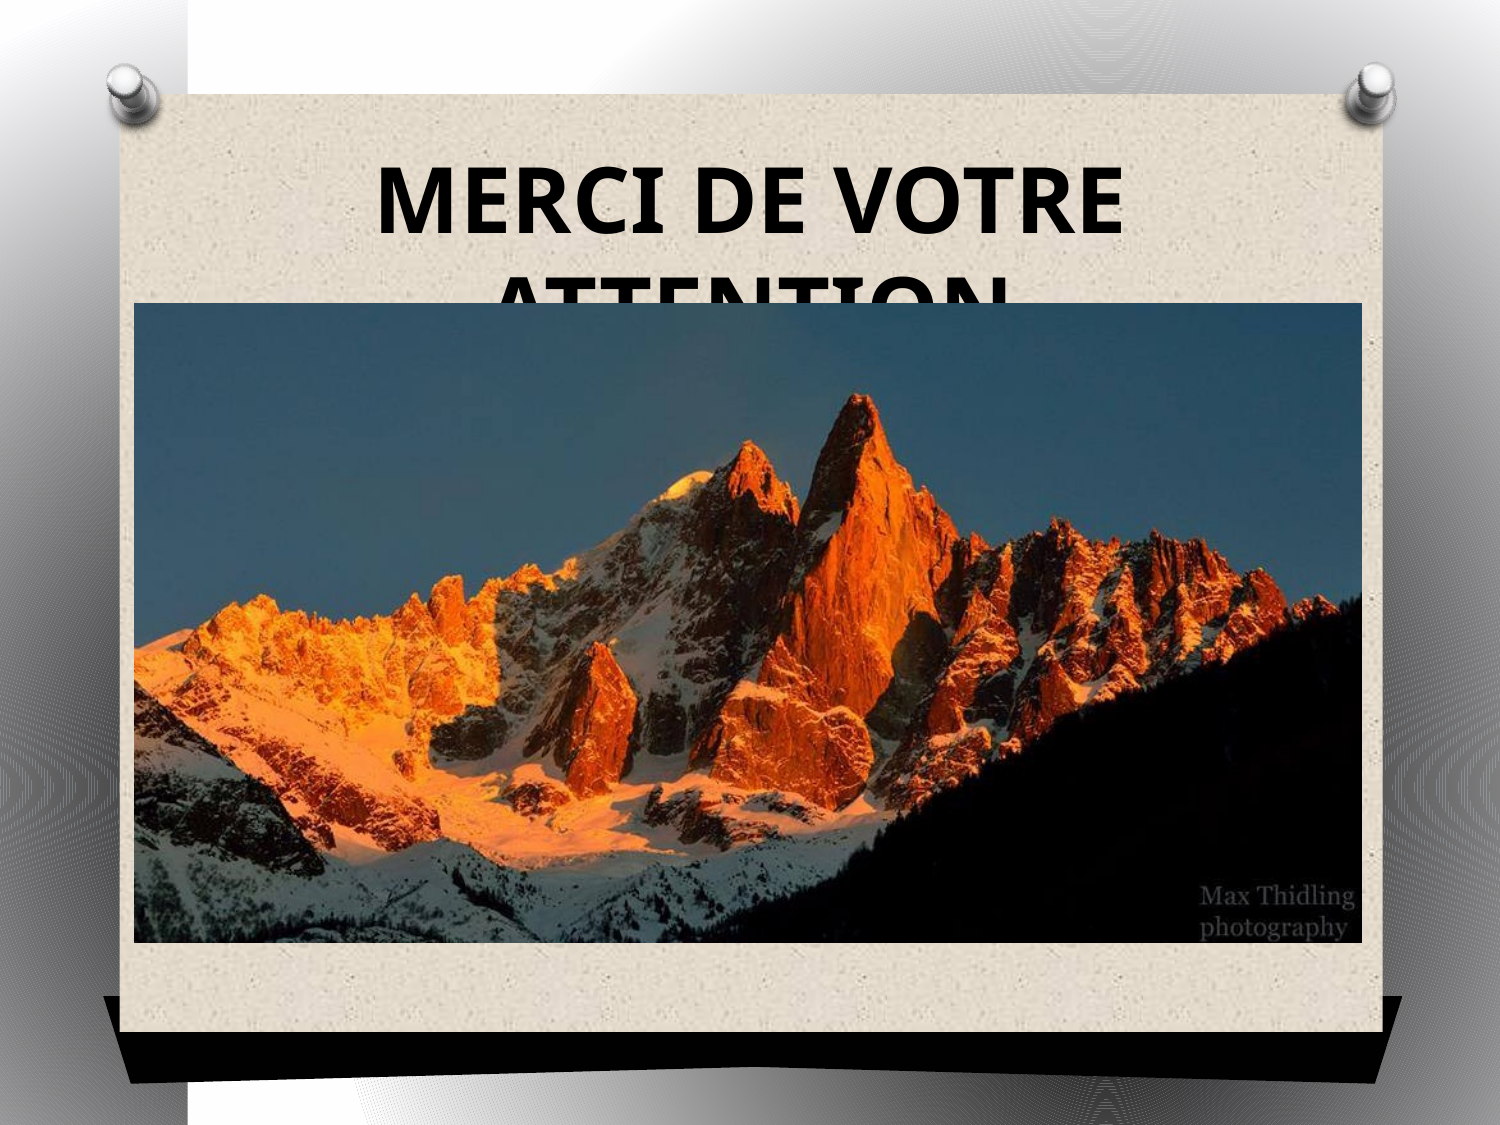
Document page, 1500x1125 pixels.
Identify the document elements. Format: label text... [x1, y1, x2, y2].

title MERCI DE VOTRE ATTENTION [179, 134, 1323, 303]
picture [75, 29, 1439, 1032]
